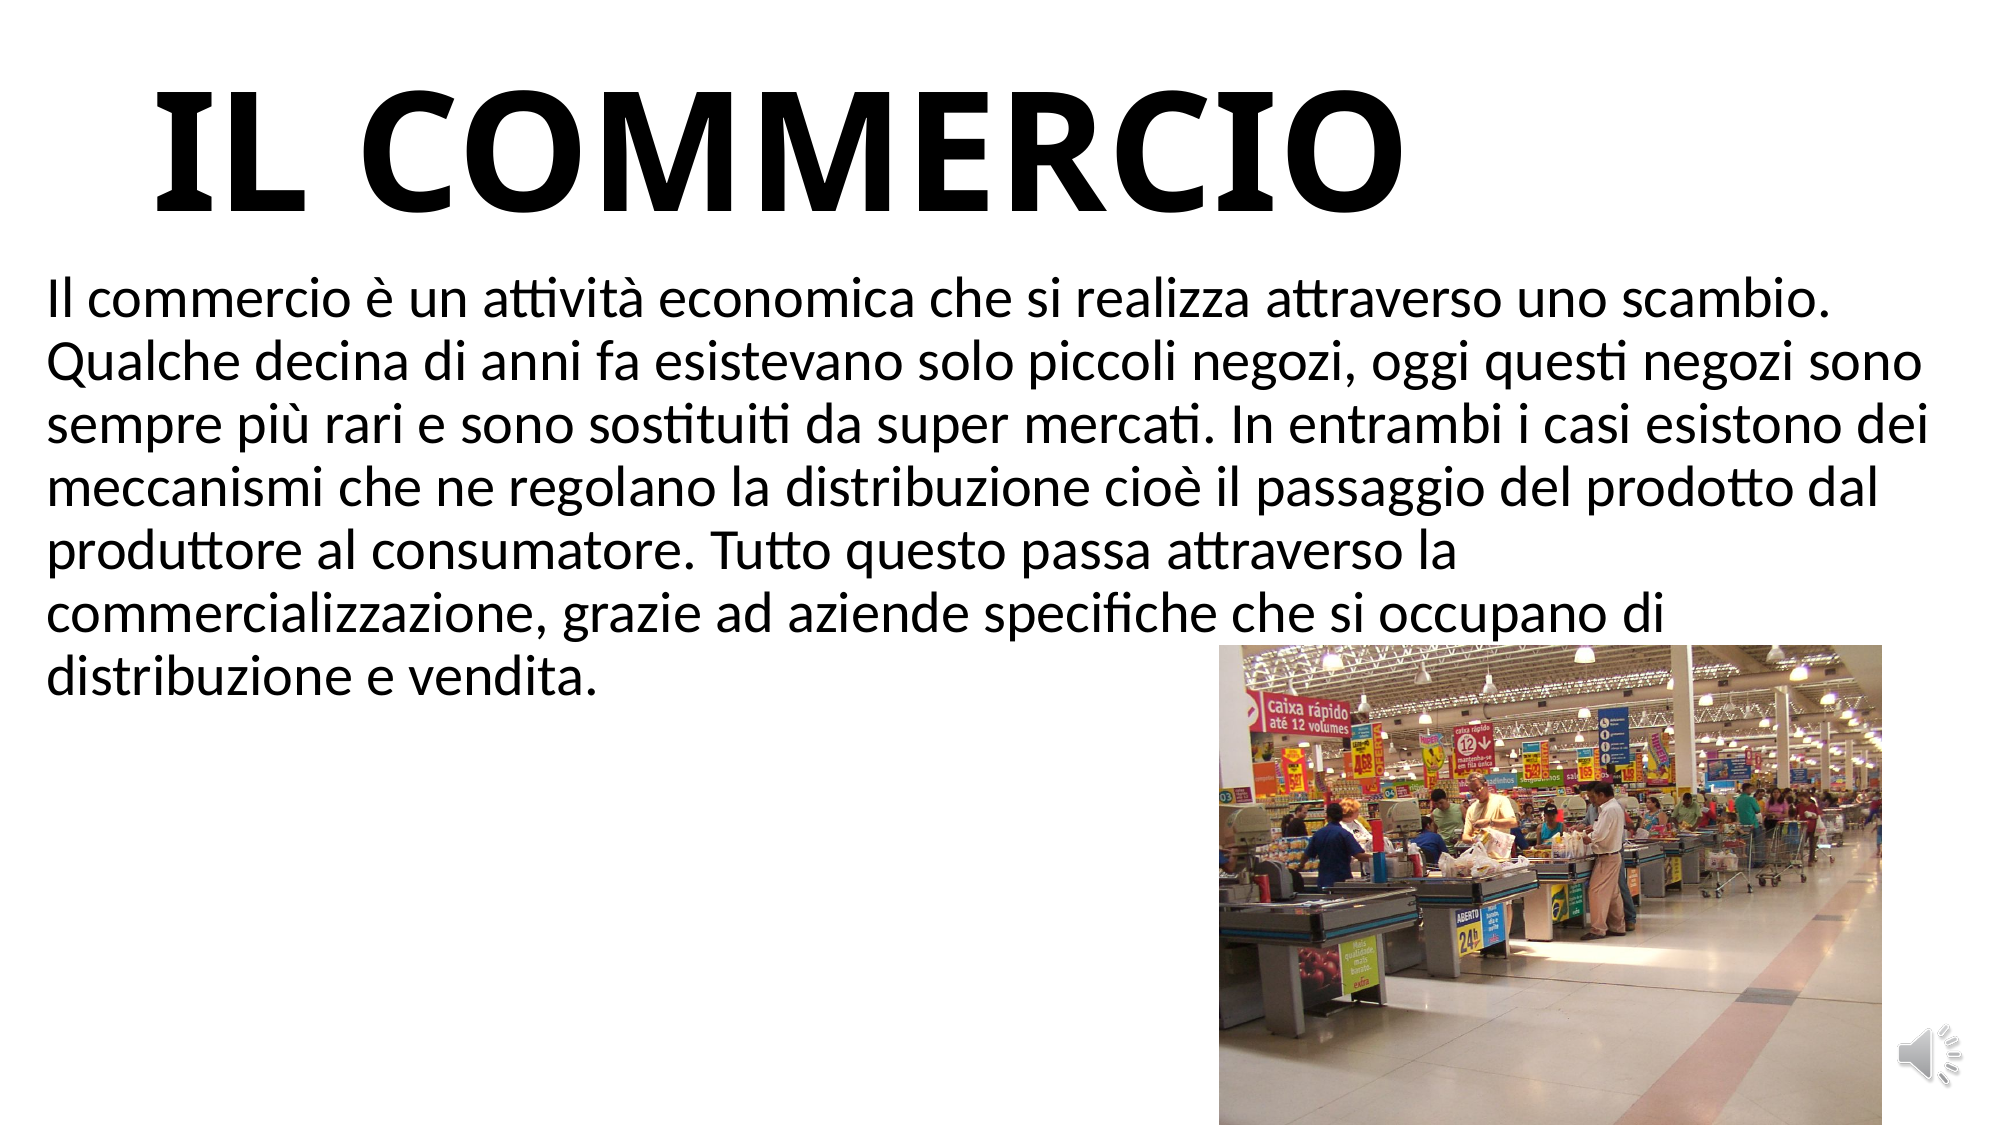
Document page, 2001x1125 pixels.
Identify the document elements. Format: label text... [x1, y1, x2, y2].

title IL COMMERCIO [137, 59, 1863, 260]
list Il commercio è un attività economica che si realizza attraverso uno scambio. Qualche decina di anni fa esistevano solo piccoli negozi, oggi questi negozi sono sempre più rari e sono sostituiti da super mercati. In entrambi i casi esistono dei meccanismi che ne regolano la distribuzione cioè il passaggio del prodotto dal produttore al consumatore. Tutto questo passa attraverso la commercializzazione, grazie ad aziende specifiche che si occupano di distribuzione e vendita. [31, 260, 1980, 1104]
picture [1897, 1022, 1965, 1090]
picture [1219, 645, 1882, 1125]
